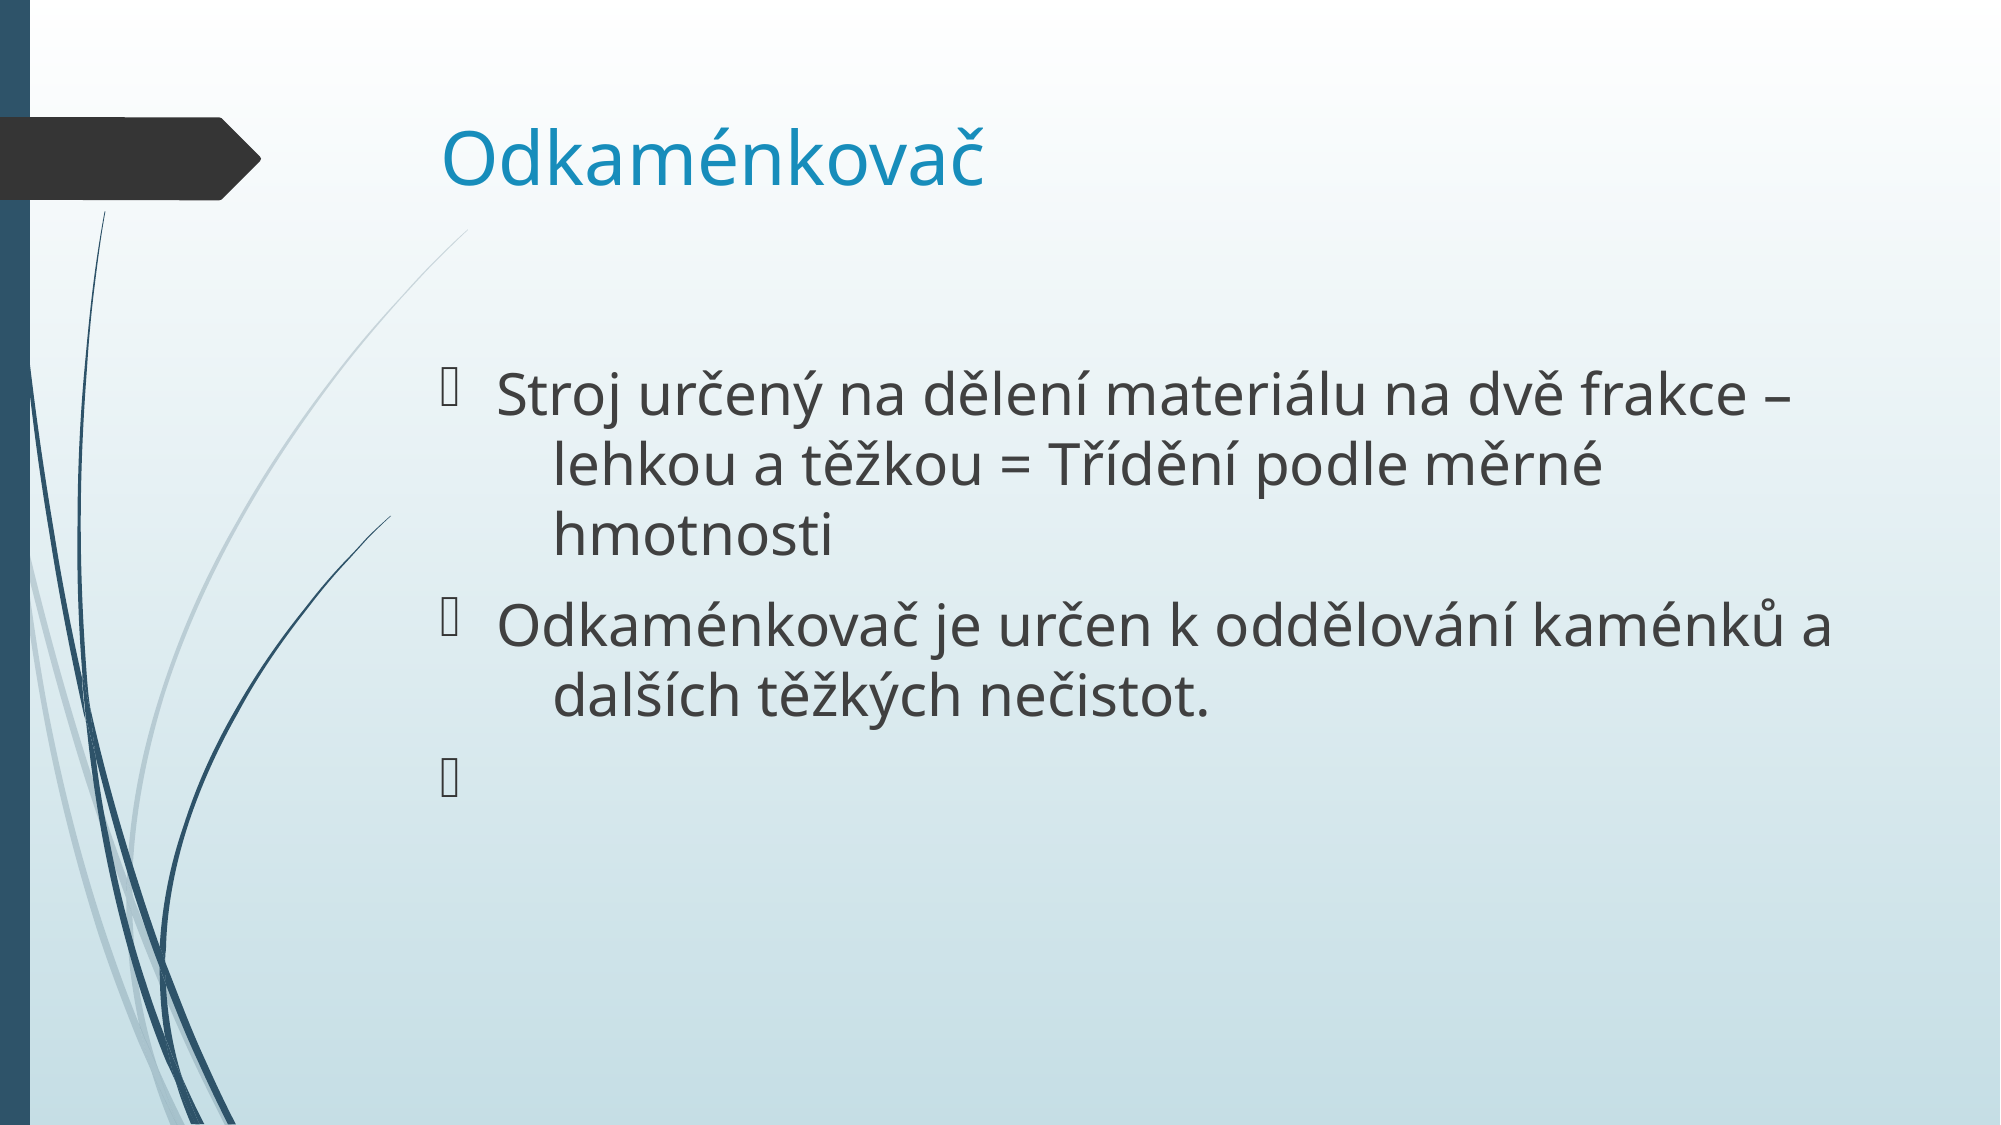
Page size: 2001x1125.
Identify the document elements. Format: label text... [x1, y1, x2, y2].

list Stroj určený na dělení materiálu na dvě frakce – lehkou a těžkou = Třídění podle měrné hmotnosti Odkaménkovač je určen k oddělování kaménků a dalších těžkých nečistot. [424, 350, 1888, 970]
title Odkaménkovač [425, 102, 1888, 313]
